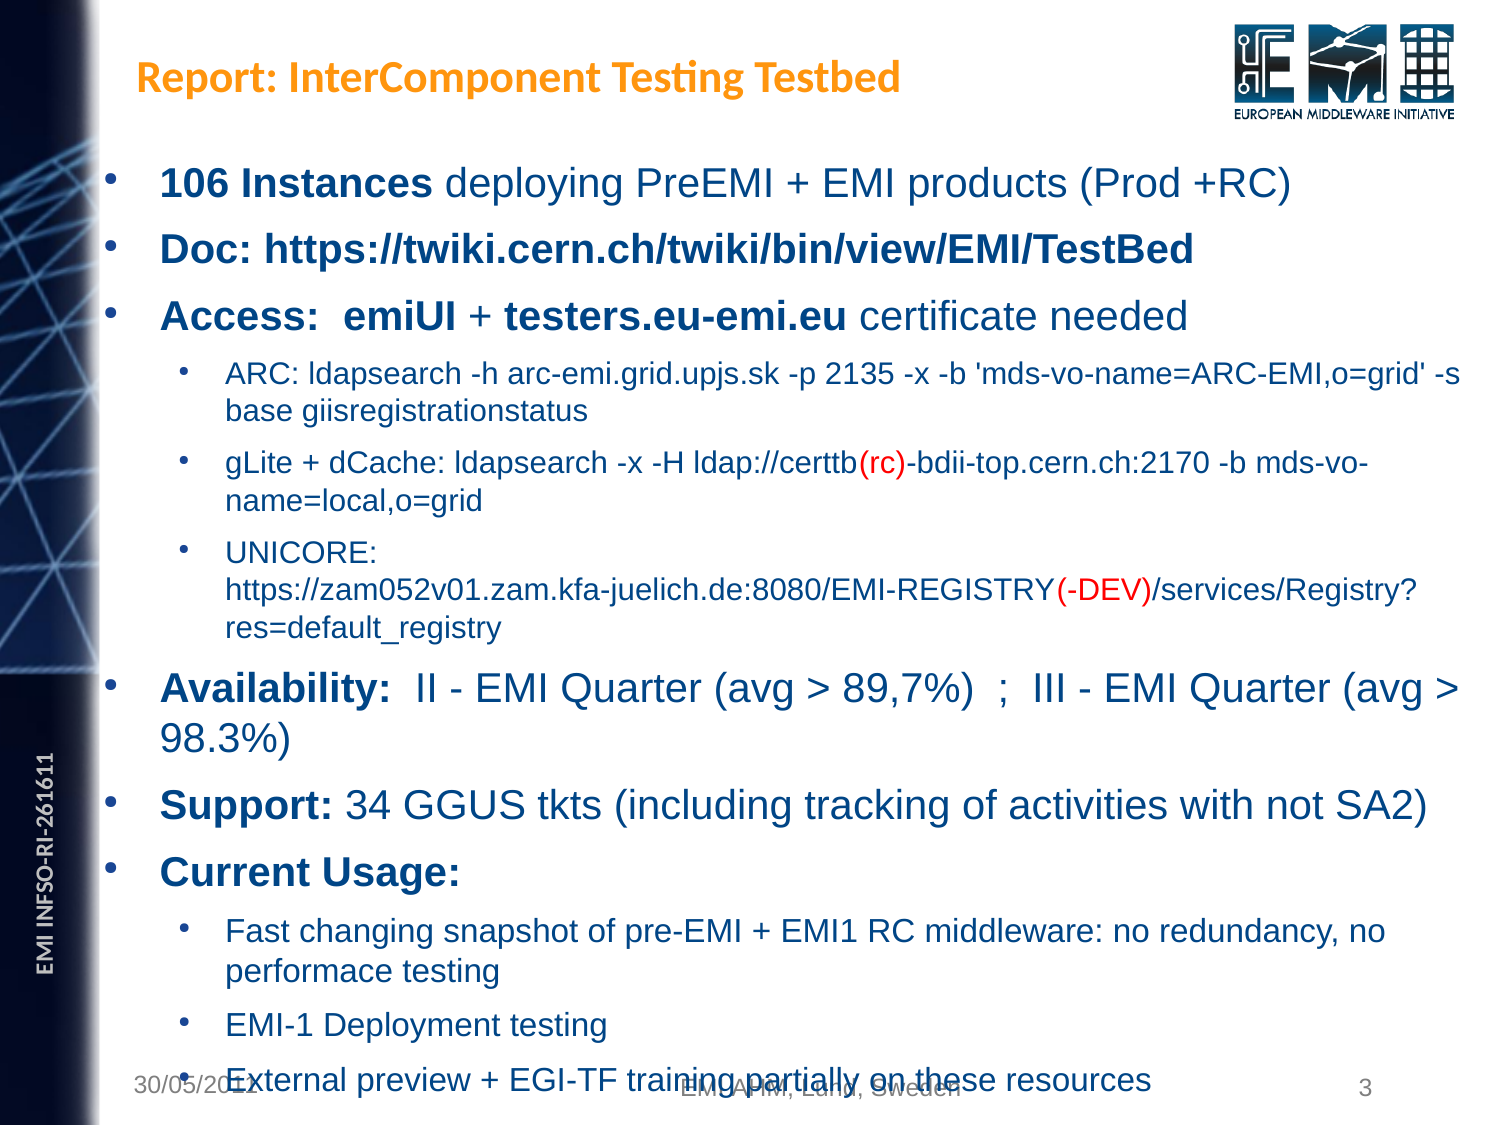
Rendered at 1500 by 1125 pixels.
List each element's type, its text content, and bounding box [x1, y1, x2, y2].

picture [0, 0, 111, 1125]
list 106 Instances deploying PreEMI + EMI products (Prod +RC) Doc: https://twiki.cern.ch/twiki/bin/view/EMI/TestBed Access: emiUI + testers.eu-emi.eu certificate needed ARC: ldapsearch -h arc-emi.grid.upjs.sk -p 2135 -x -b 'mds-vo-name=ARC-EMI,o=grid' -s base giisregistrationstatus gLite + dCache: ldapsearch -x -H ldap://certtb(rc)-bdii-top.cern.ch:2170 -b mds-vo-name=local,o=grid UNICORE: https://zam052v01.zam.kfa-juelich.de:8080/EMI-REGISTRY(-DEV)/services/Registry?res=default_registry Availability: II - EMI Quarter (avg > 89,7%) ; III - EMI Quarter (avg > 98.3%) Support: 34 GGUS tkts (including tracking of activities with not SA2) Current Usage: Fast changing snapshot of pre-EMI + EMI1 RC middleware: no redundancy, no performace testing EMI-1 Deployment testing External preview + EGI-TF training partially on these resources [88, 147, 1489, 1125]
picture [1185, 8, 1500, 140]
text_box Report: InterComponent Testing Testbed [121, 38, 1211, 113]
